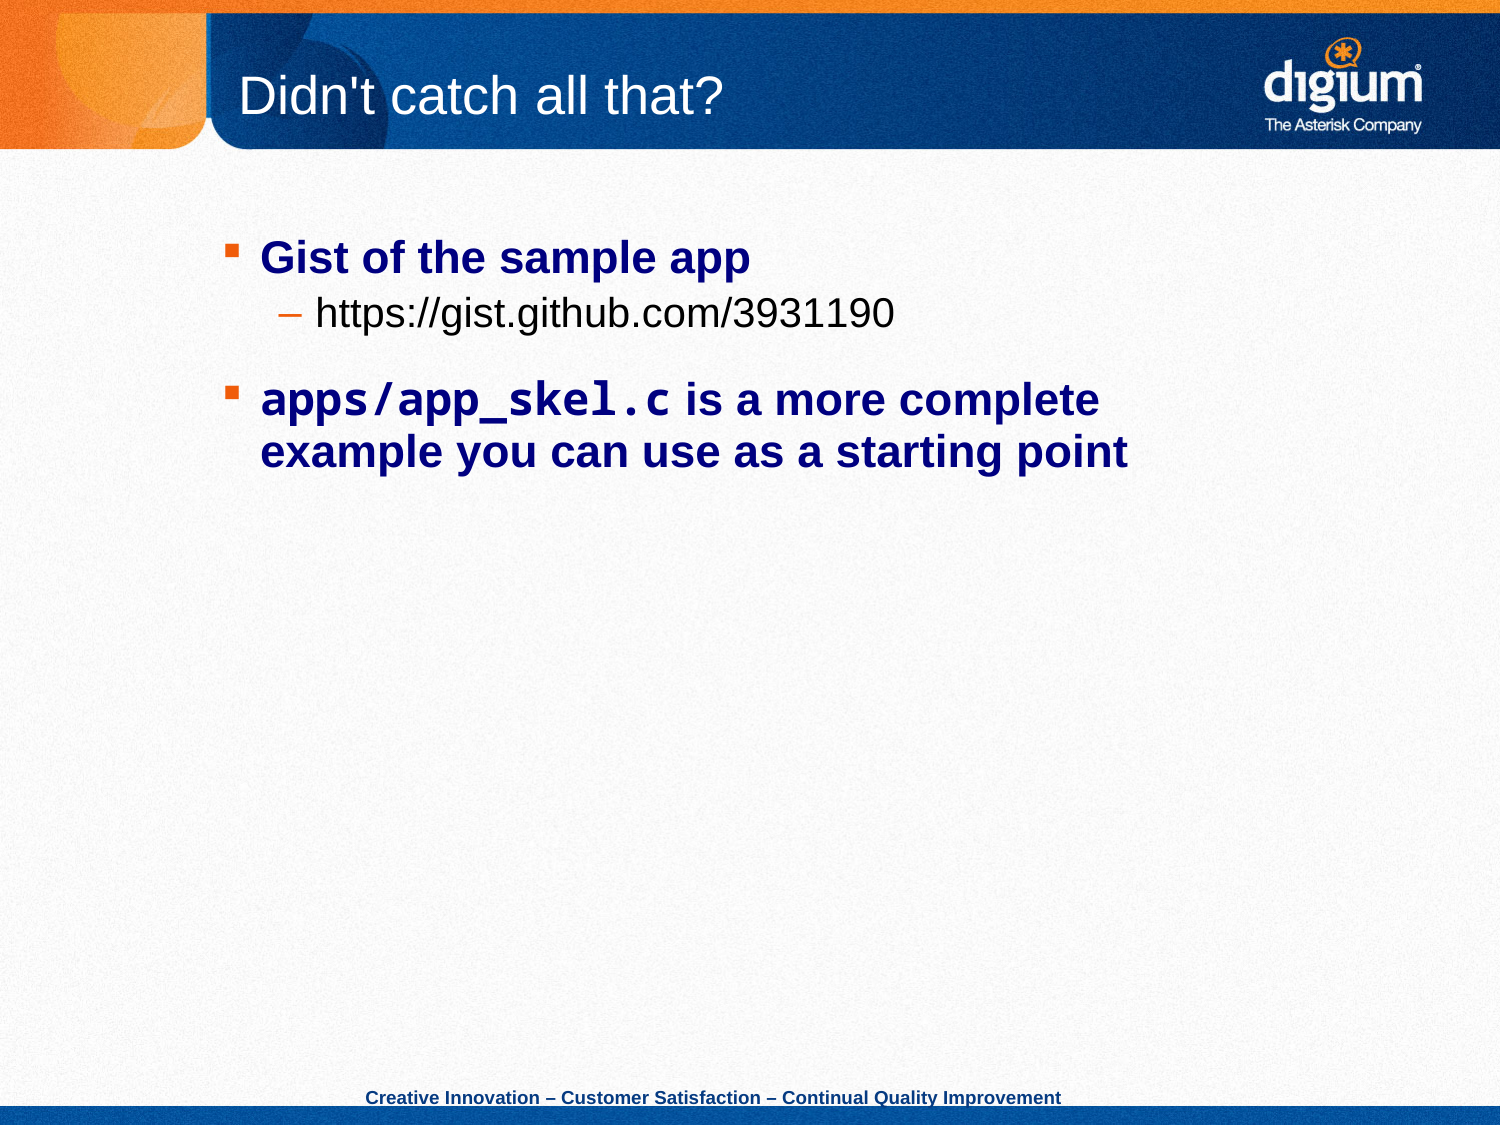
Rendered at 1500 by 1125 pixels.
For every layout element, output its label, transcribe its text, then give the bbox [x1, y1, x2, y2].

list Gist of the sample app https://gist.github.com/3931190 apps/app_skel.c is a more complete example you can use as a starting point [206, 224, 1301, 877]
picture [0, 0, 1500, 1125]
title Didn't catch all that? [238, 27, 1243, 127]
